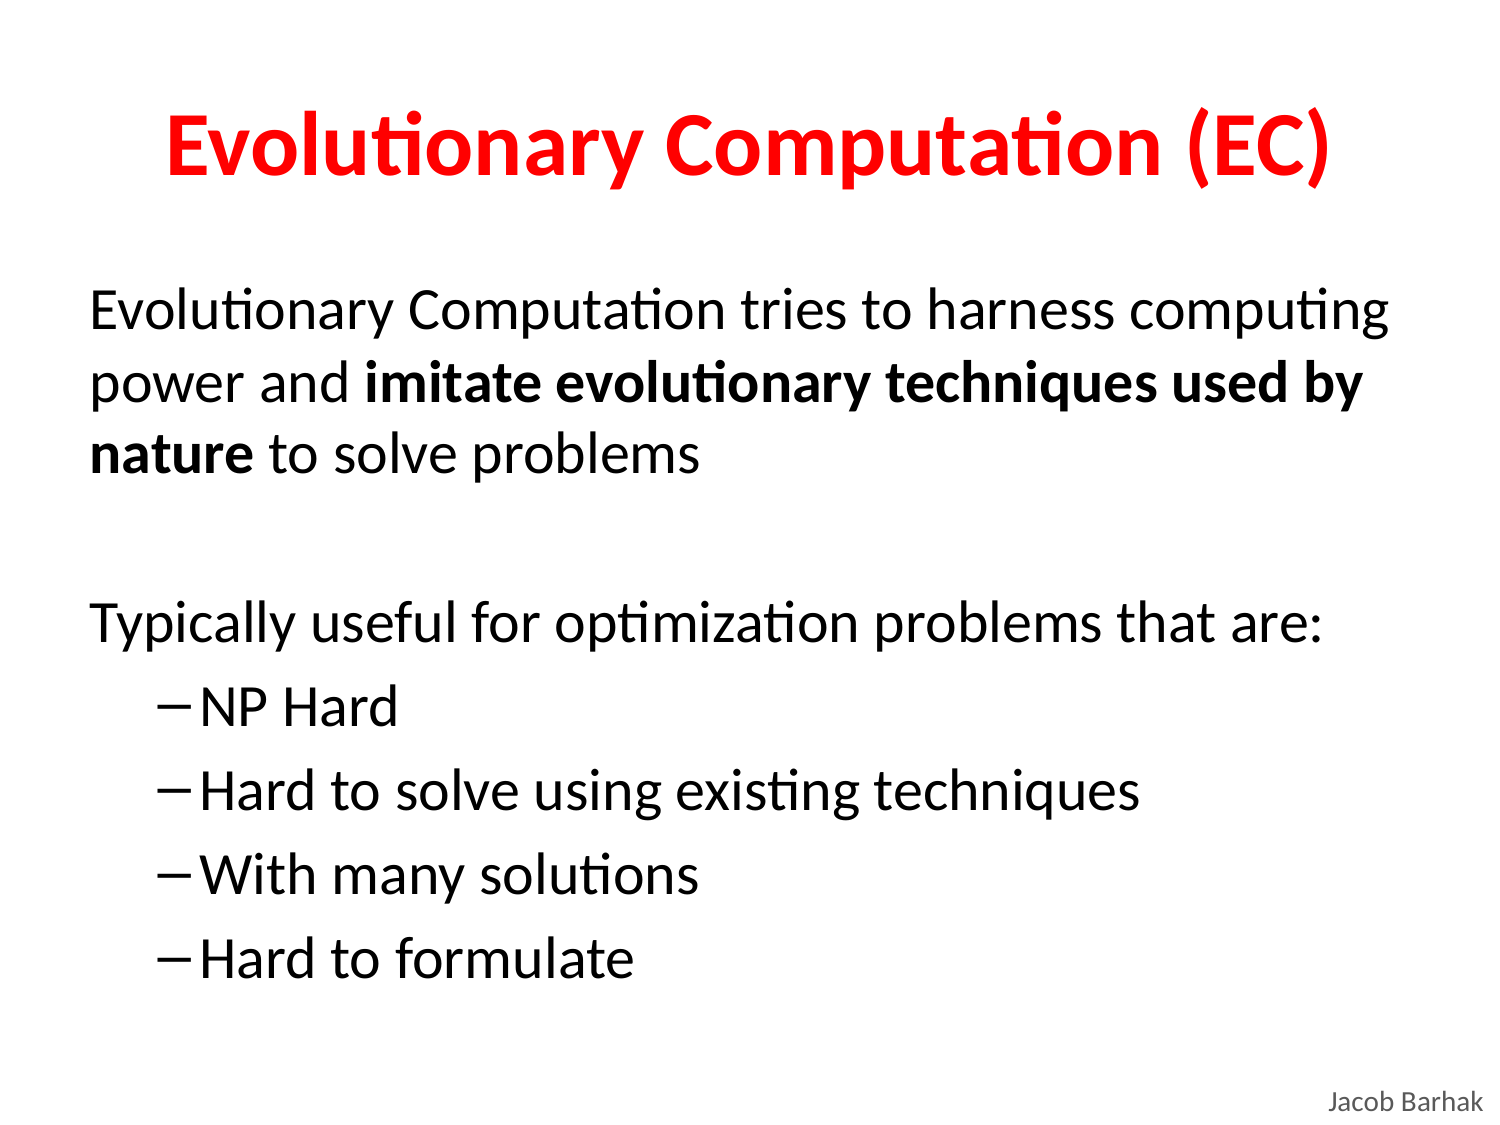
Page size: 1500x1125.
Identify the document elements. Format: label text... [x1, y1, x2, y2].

text_box Evolutionary Computation tries to harness computing power and imitate evolutionary techniques used by nature to solve problems Typically useful for optimization problems that are: NP Hard Hard to solve using existing techniques With many solutions Hard to formulate [75, 262, 1425, 1005]
text_box Evolutionary Computation (EC) [75, 45, 1425, 233]
